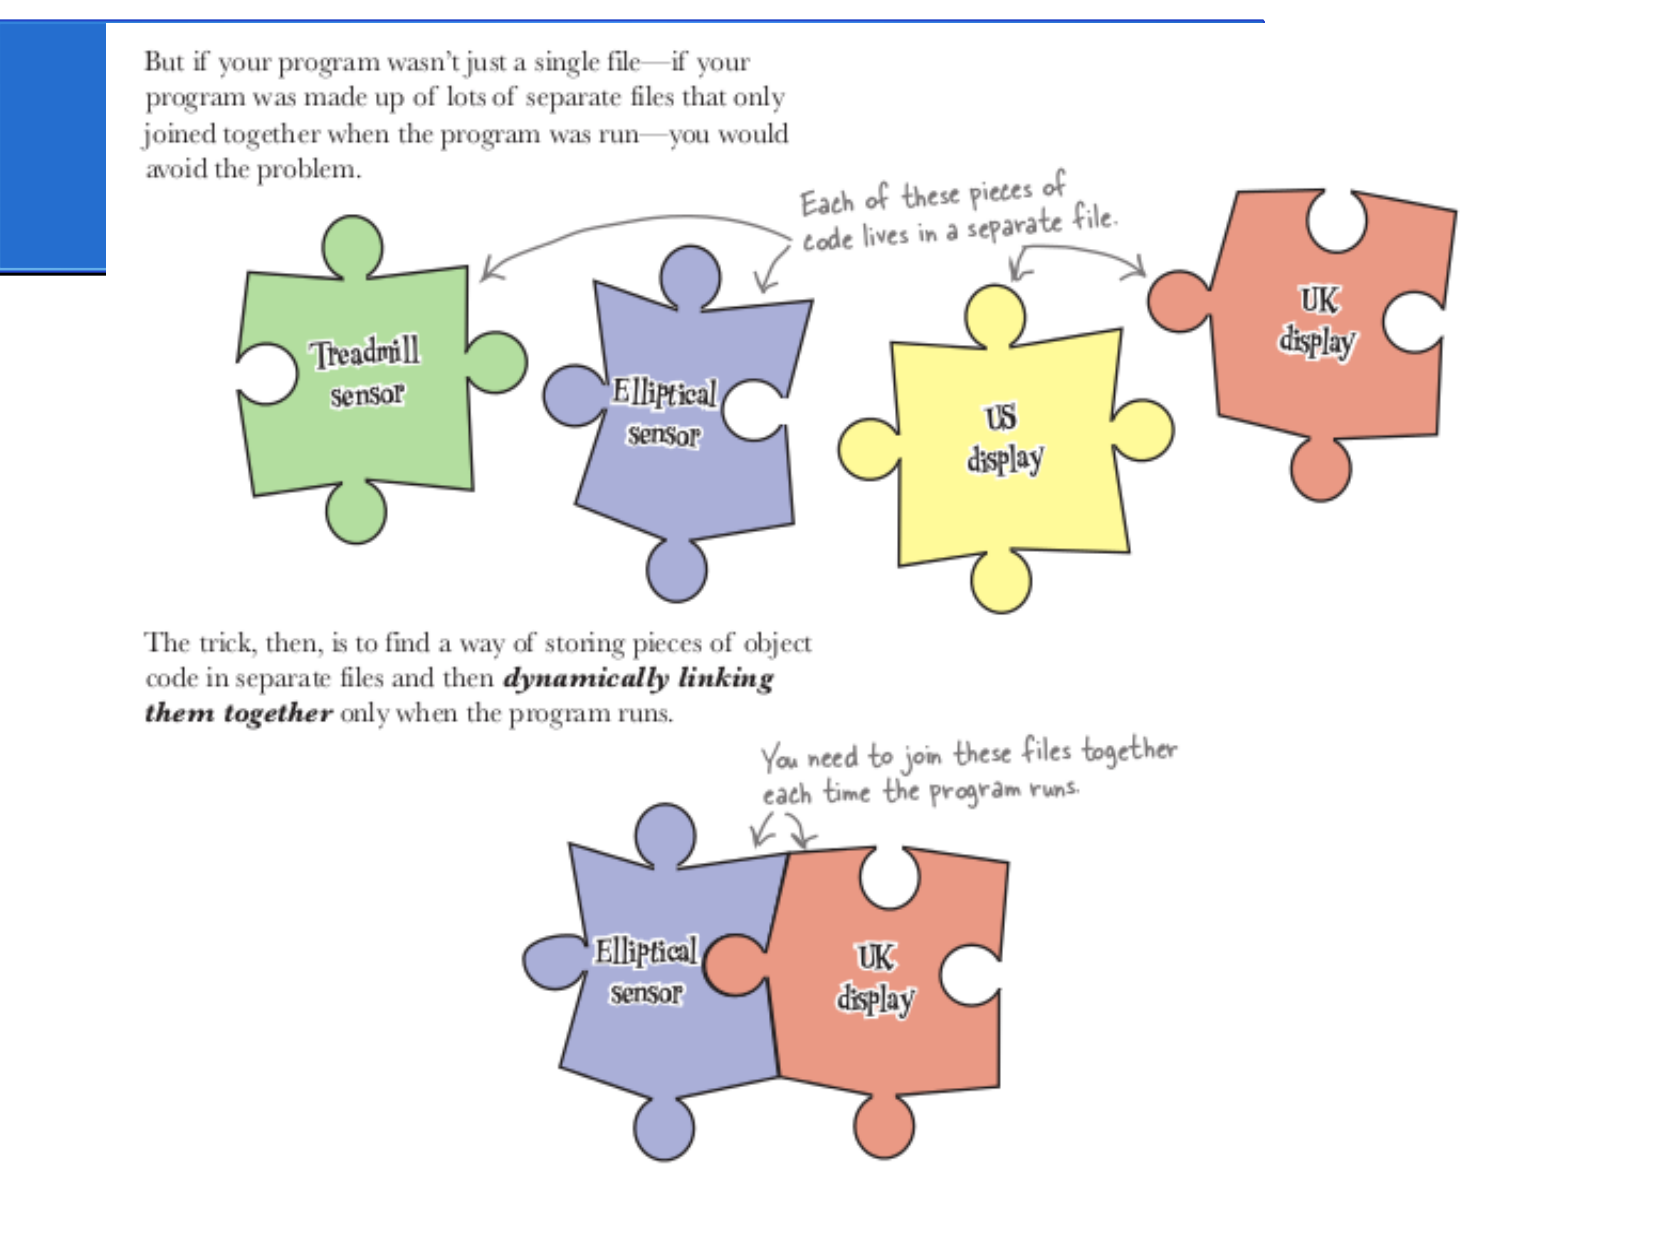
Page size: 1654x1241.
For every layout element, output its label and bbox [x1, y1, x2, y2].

picture [106, 23, 1477, 1170]
